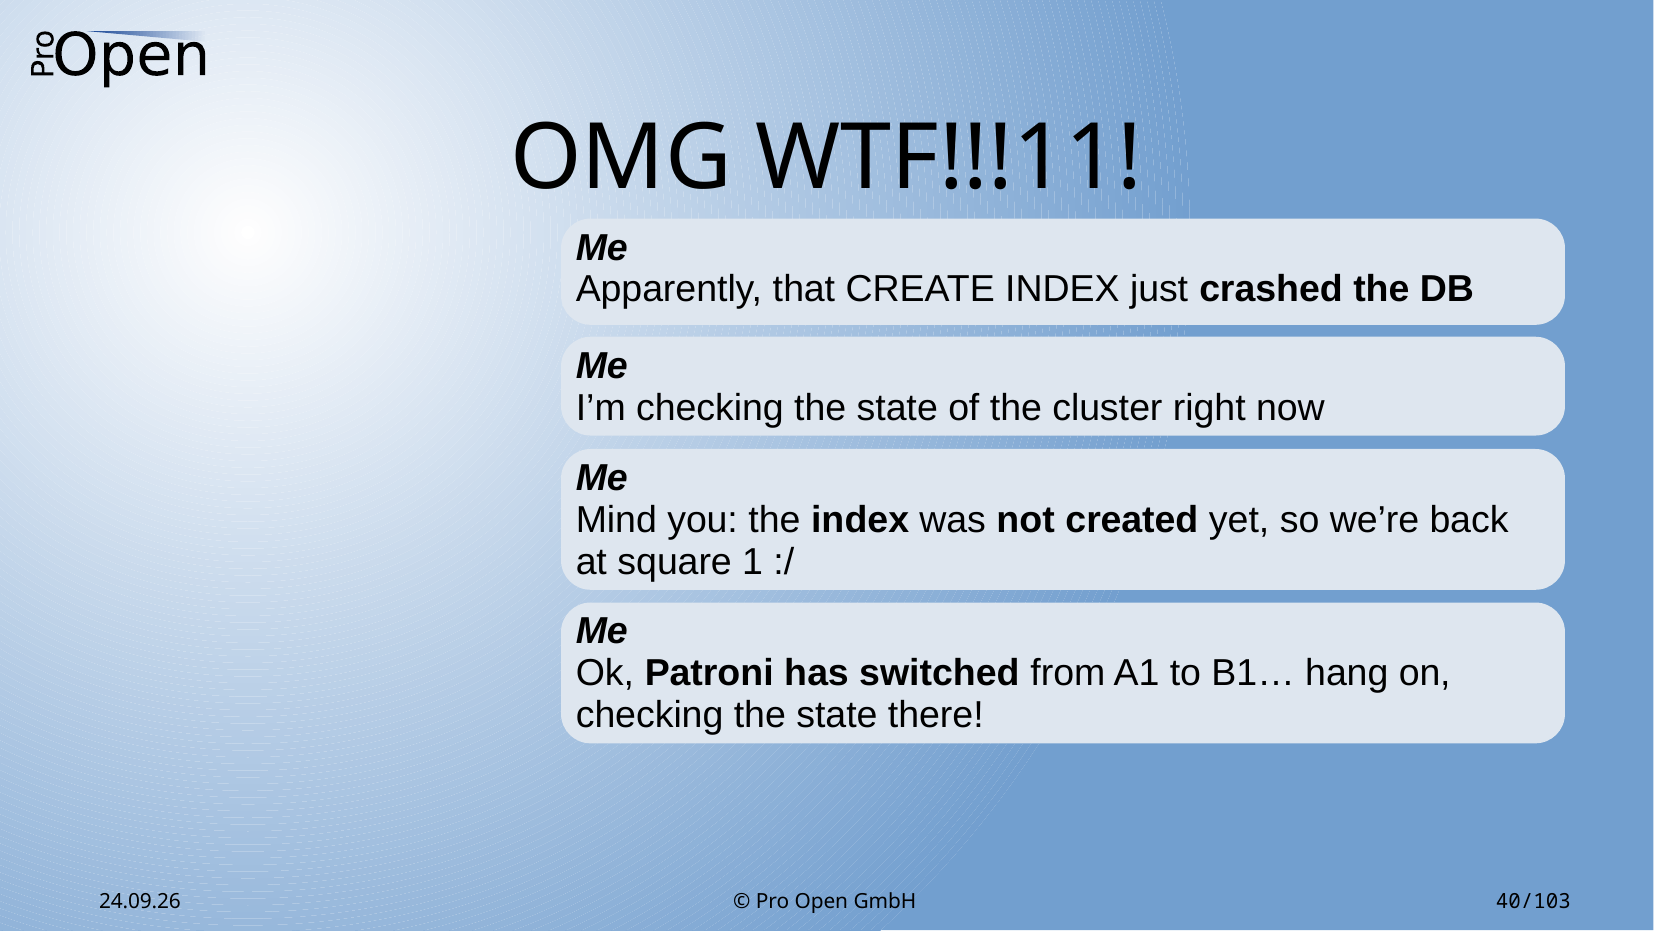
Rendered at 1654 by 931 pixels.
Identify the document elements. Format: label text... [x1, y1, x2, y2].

text_box Me Ok, Patroni has switched from A1 to B1… hang on, checking the state there! [561, 602, 1565, 744]
text_box Me Apparently, that CREATE INDEX just crashed the DB [561, 218, 1565, 325]
title OMG WTF!!!11! [82, 88, 1571, 218]
text_box Me I’m checking the state of the cluster right now [561, 336, 1565, 436]
text_box Me Mind you: the index was not created yet, so we’re back at square 1 :/ [561, 448, 1565, 590]
